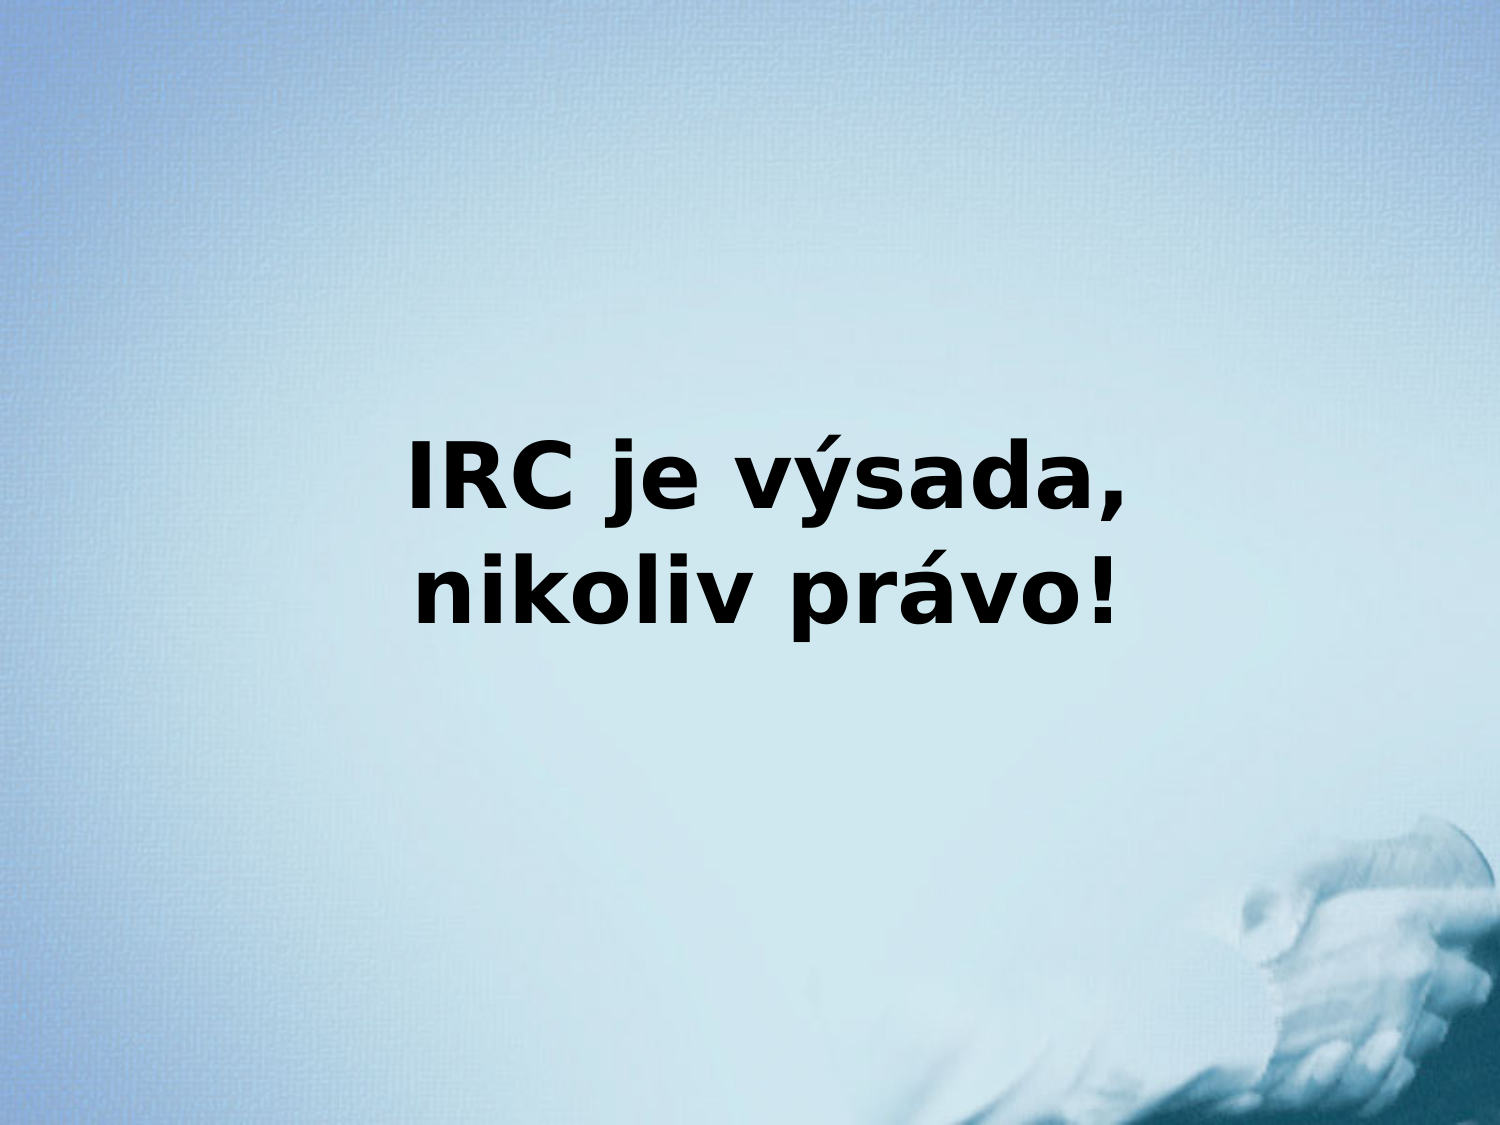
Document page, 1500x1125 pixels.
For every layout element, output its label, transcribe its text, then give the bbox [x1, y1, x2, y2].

picture [0, 0, 1500, 1125]
text_box IRC je výsada, nikoliv právo! [74, 415, 1463, 638]
